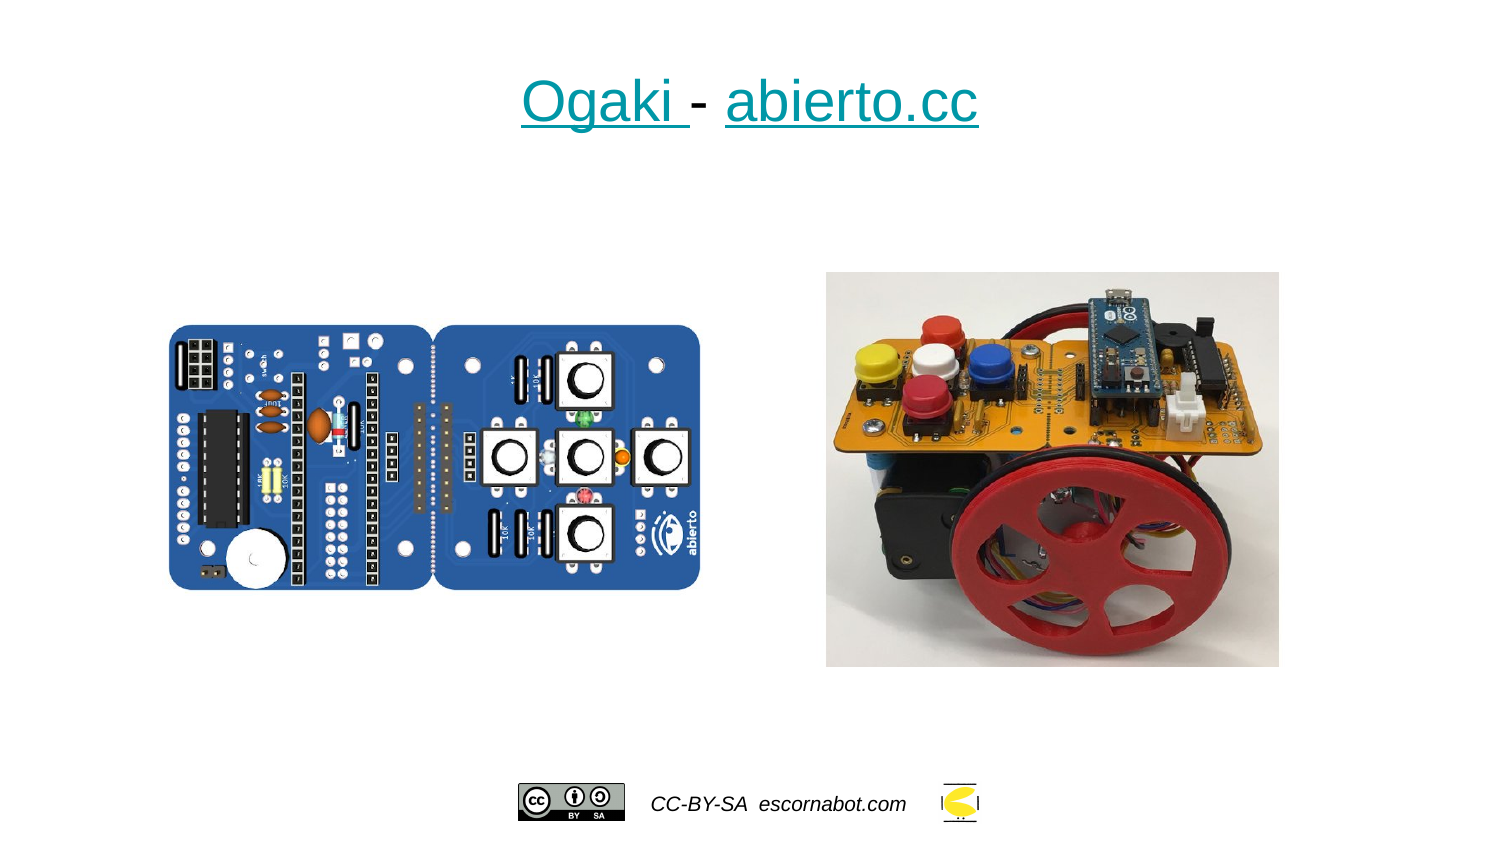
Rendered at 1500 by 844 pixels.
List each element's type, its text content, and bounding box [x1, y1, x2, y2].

picture [938, 781, 982, 824]
picture [162, 318, 706, 596]
picture [518, 783, 625, 821]
picture [789, 272, 1315, 667]
text_box CC-BY-SA escornabot.com [635, 775, 936, 830]
title Ogaki - abierto.cc [51, 48, 1449, 142]
